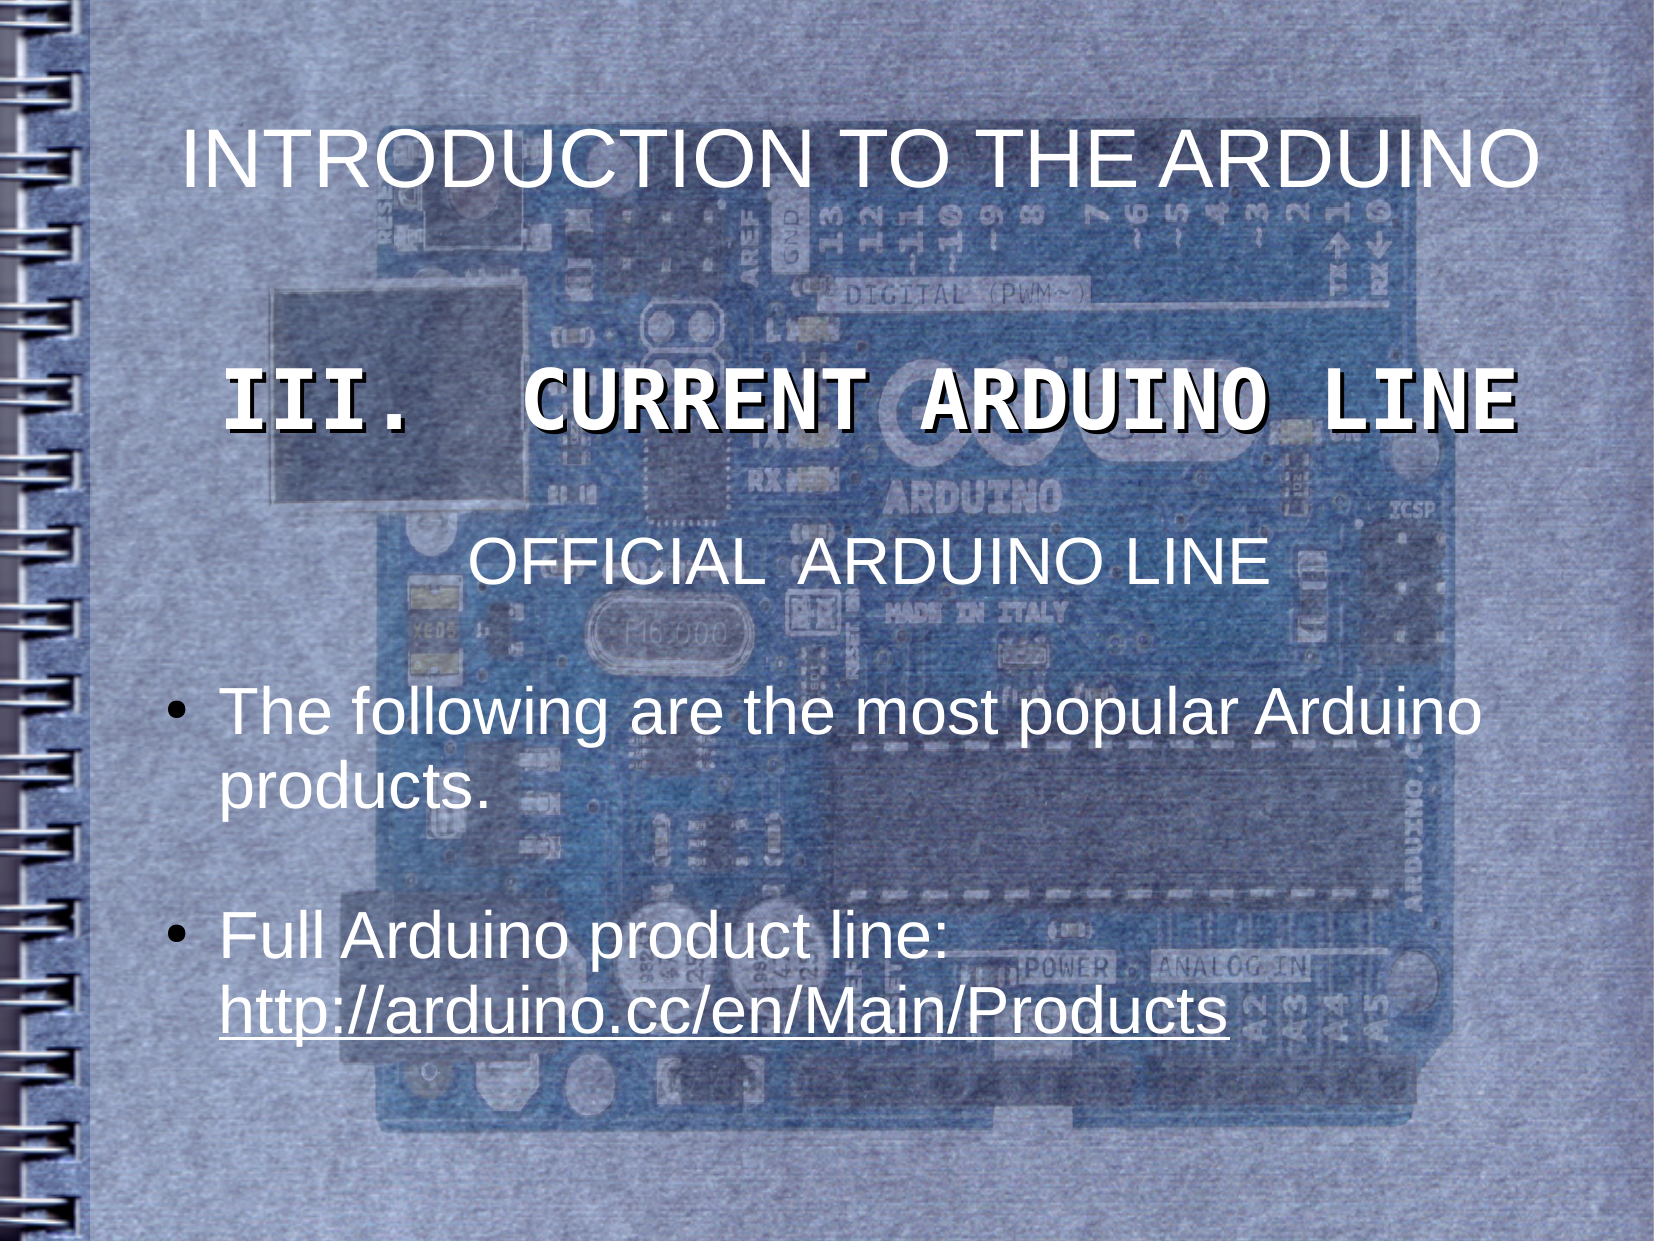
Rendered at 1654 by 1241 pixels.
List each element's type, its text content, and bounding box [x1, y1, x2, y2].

text_box INTRODUCTION TO THE ARDUINO [165, 75, 1561, 286]
picture [0, 0, 1654, 1241]
text_box III. CURRENT ARDUINO LINE OFFICIAL ARDUINO LINE The following are the most popular Arduino products. Full Arduino product line: http://arduino.cc/en/Main/Products [150, 345, 1591, 1141]
